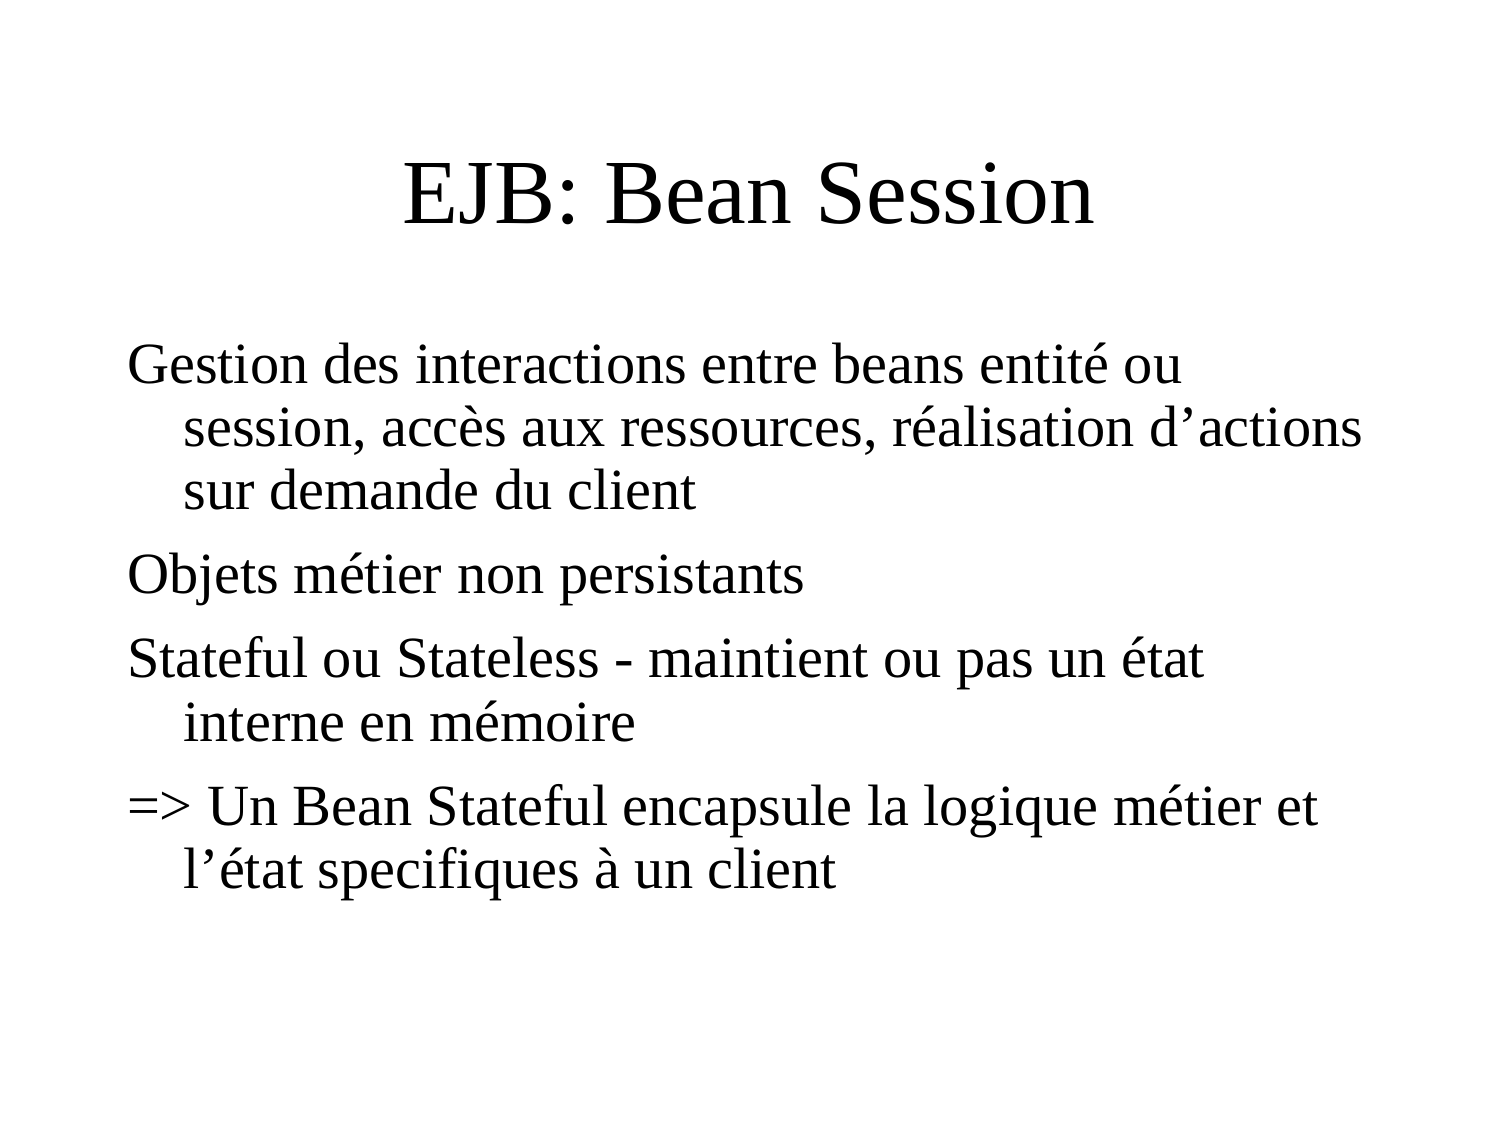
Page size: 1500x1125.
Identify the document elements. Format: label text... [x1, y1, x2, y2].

list Gestion des interactions entre beans entité ou session, accès aux ressources, réalisation d’actions sur demande du client Objets métier non persistants Stateful ou Stateless - maintient ou pas un état interne en mémoire => Un Bean Stateful encapsule la logique métier et l’état specifiques à un client [112, 324, 1388, 1059]
title EJB: Bean Session [112, 99, 1388, 288]
